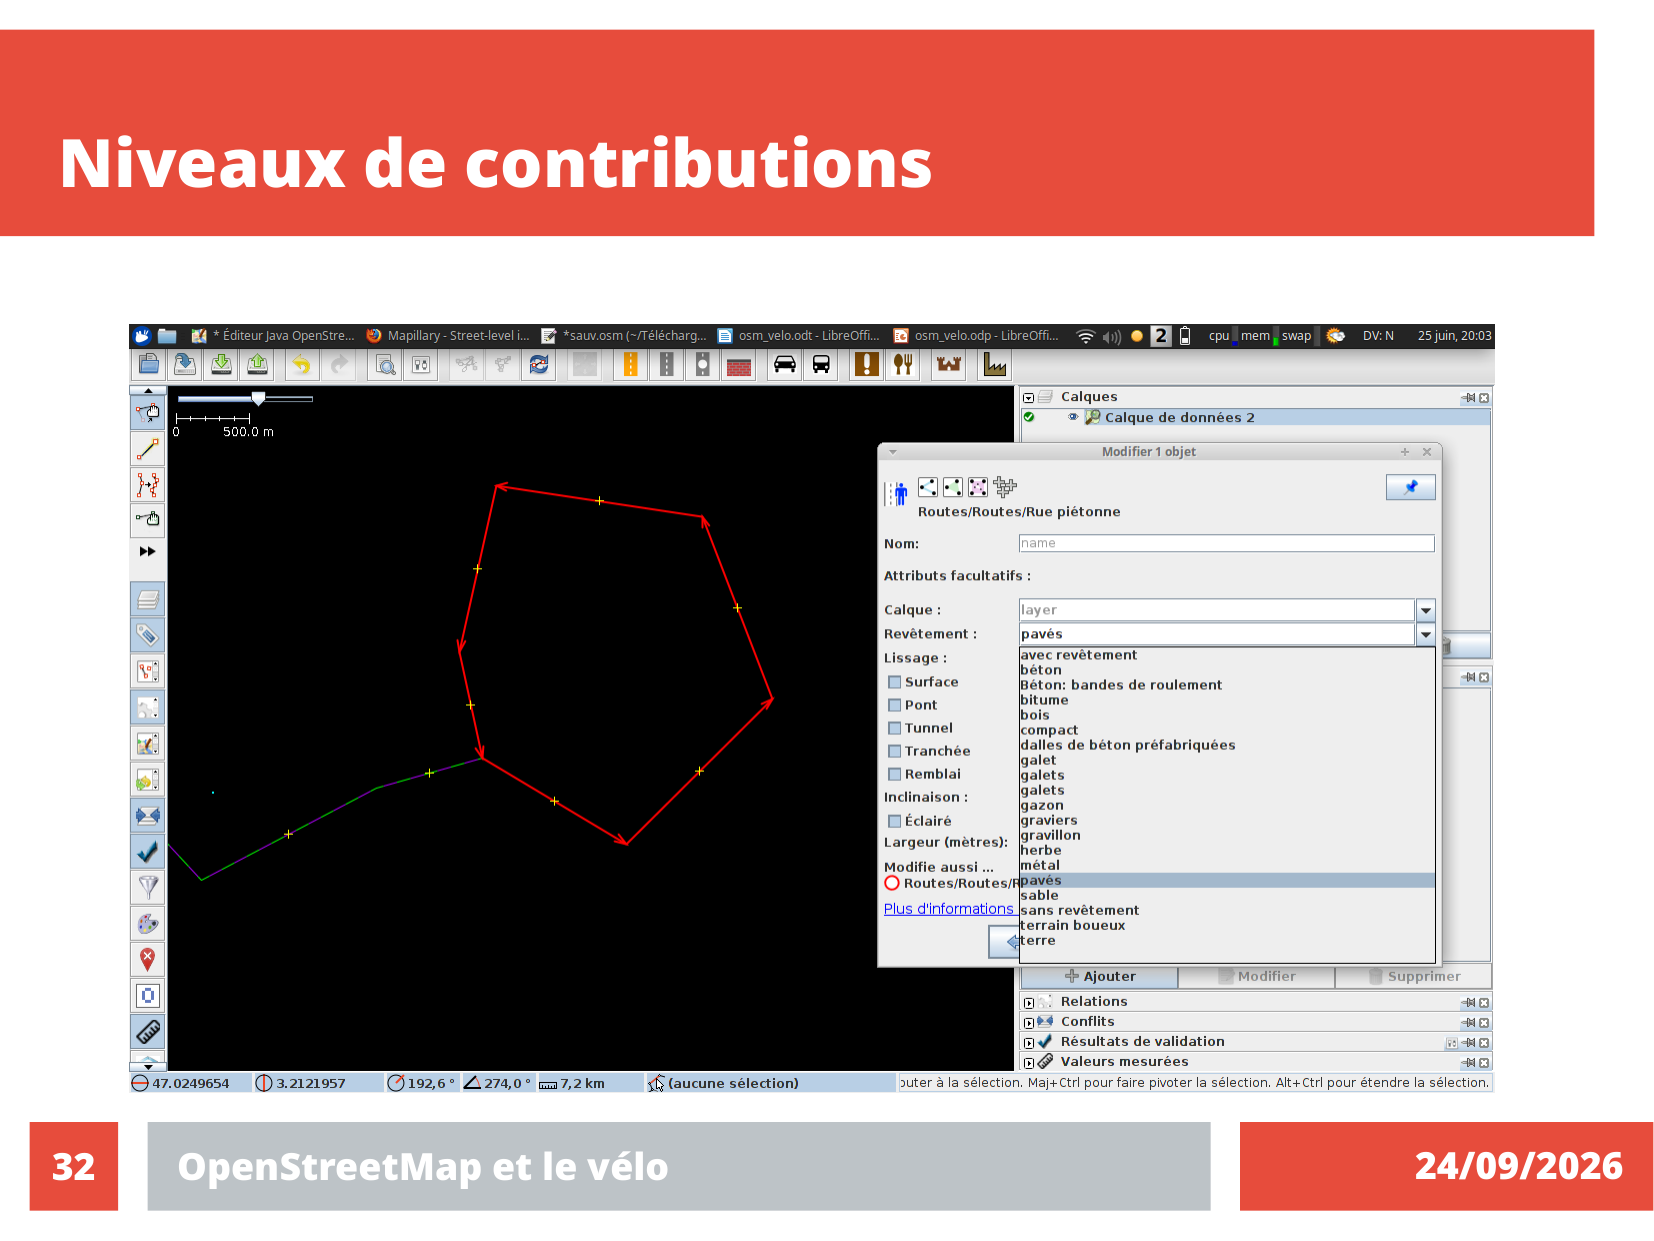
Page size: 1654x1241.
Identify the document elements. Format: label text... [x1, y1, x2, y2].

picture [129, 324, 1495, 1093]
title Niveaux de contributions [59, 59, 1595, 207]
